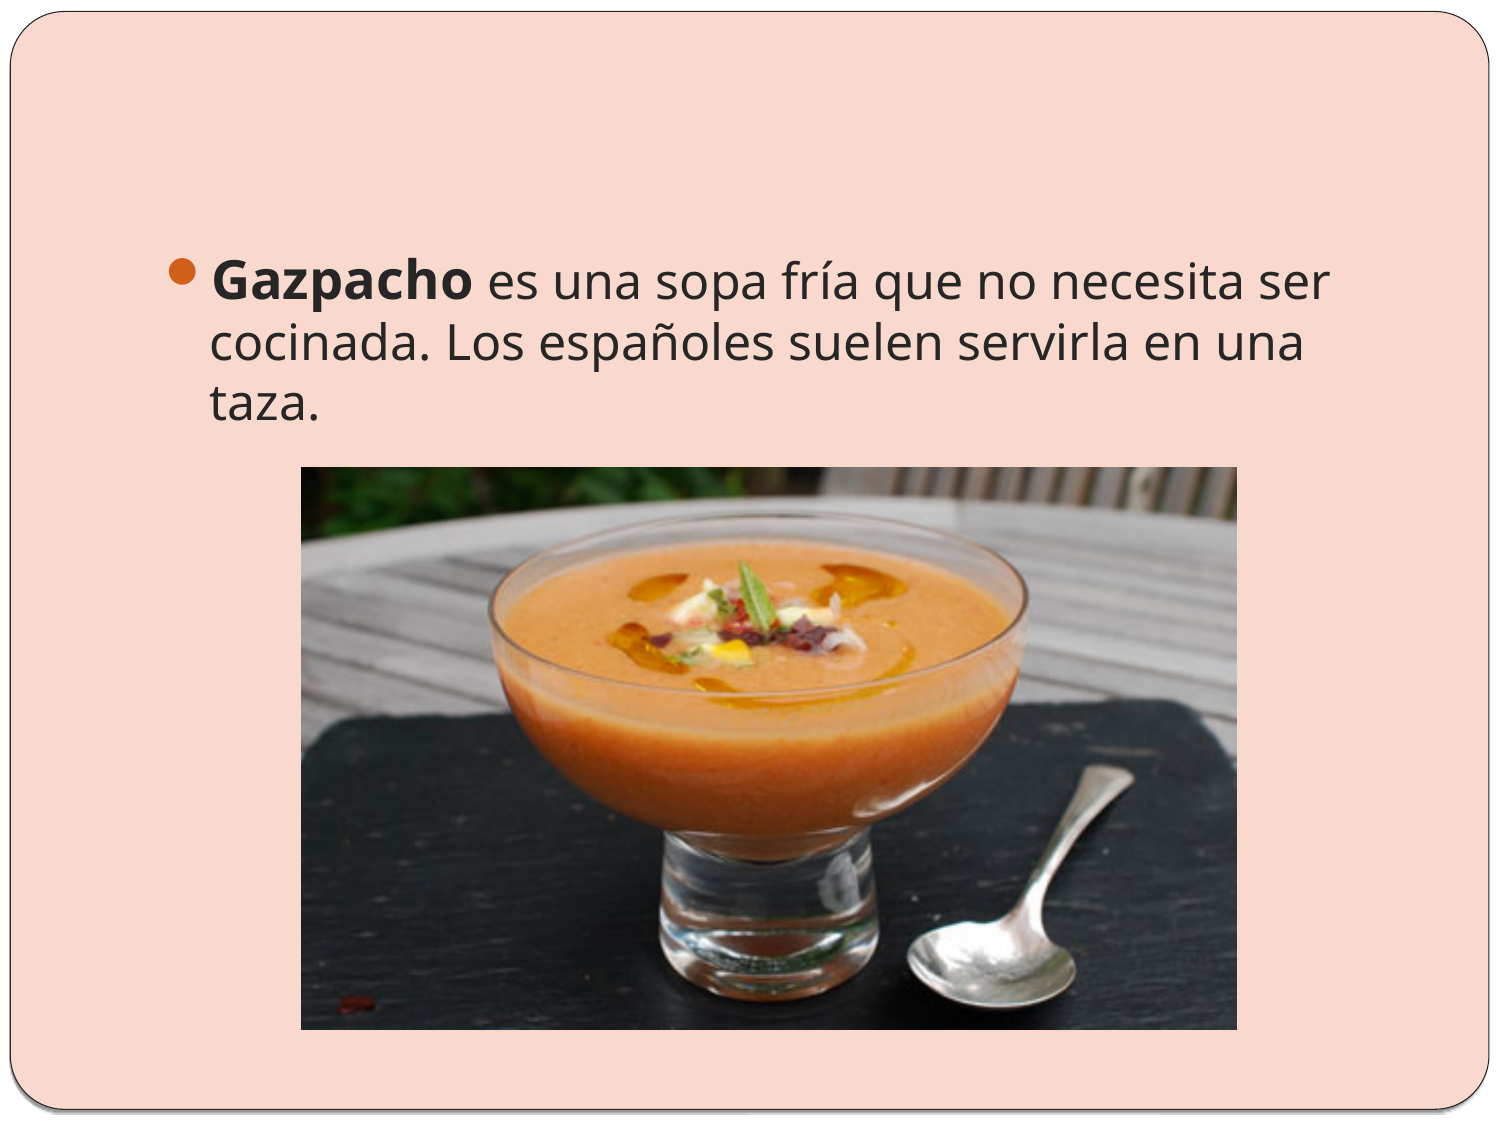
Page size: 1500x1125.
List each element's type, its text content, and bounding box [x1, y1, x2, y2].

list Gazpacho es una sopa fría que no necesita ser cocinada. Los españoles suelen servirla en una taza. [150, 237, 1425, 988]
picture [301, 467, 1237, 1030]
